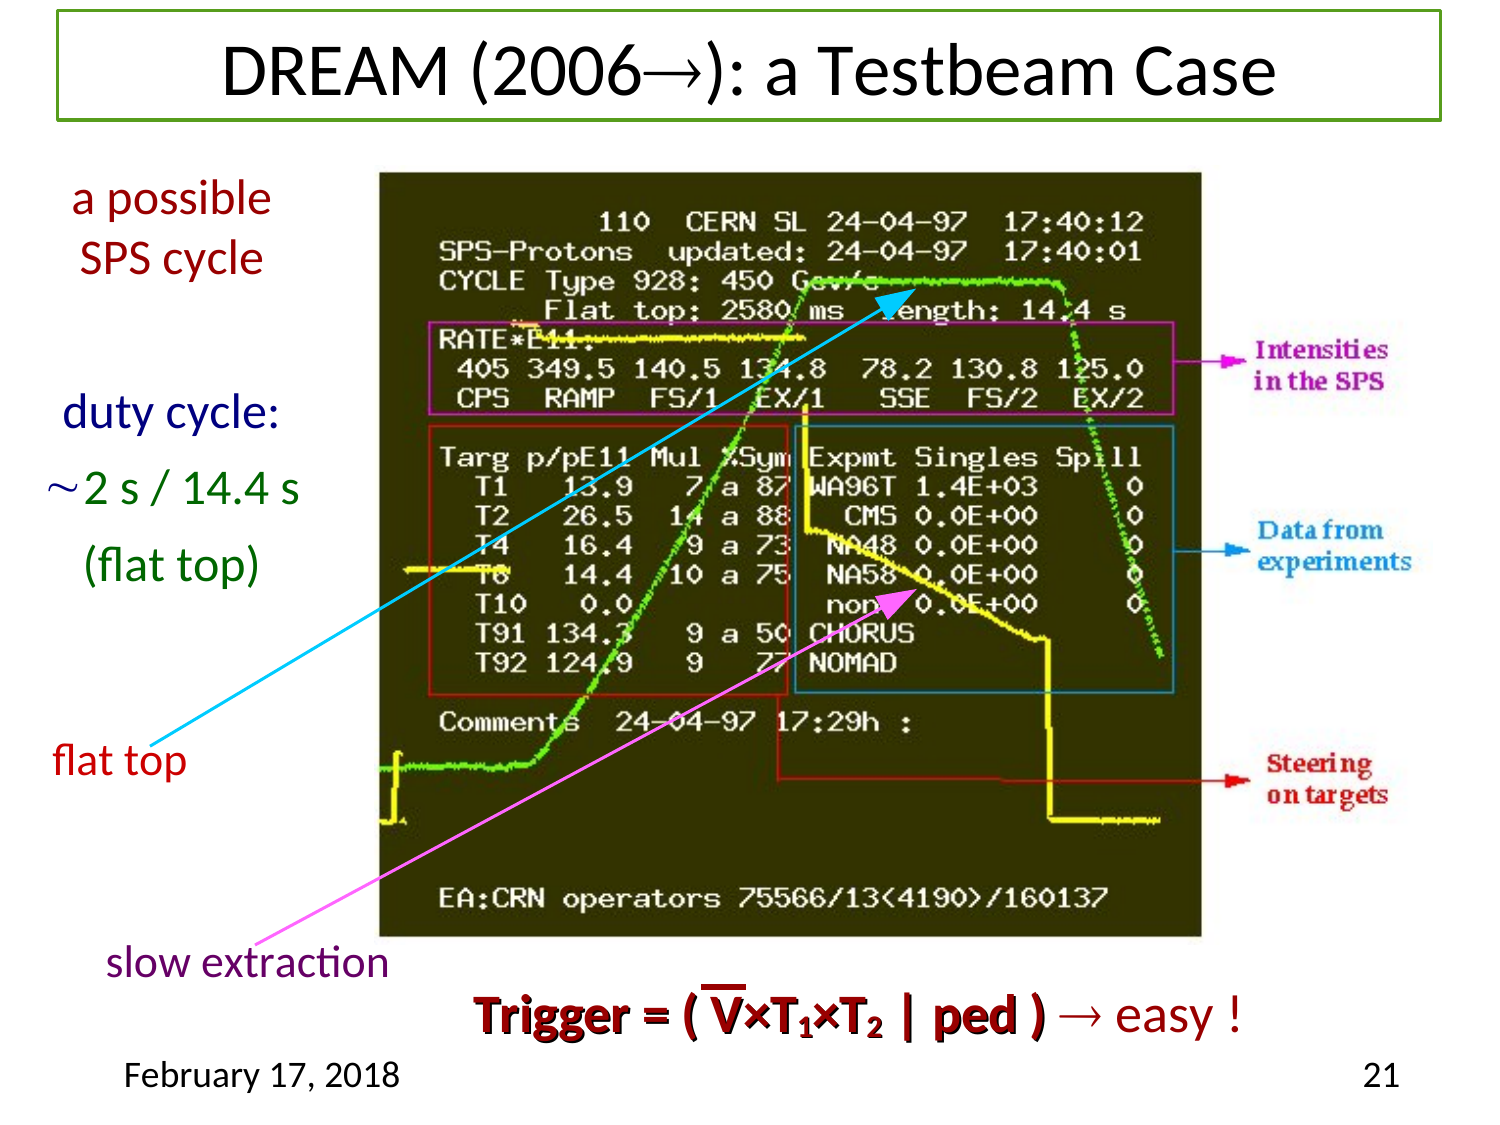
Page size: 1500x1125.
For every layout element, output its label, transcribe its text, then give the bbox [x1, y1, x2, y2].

title DREAM (2006): a Testbeam Case [57, 10, 1441, 121]
list a possible SPS cycle duty cycle: ~2 s / 14.4 s (flat top) [28, 157, 333, 664]
text_box Trigger = ( V×T1×T2 | ped )  easy ! [473, 978, 1321, 1060]
picture [374, 165, 1433, 945]
text_box slow extraction [105, 932, 435, 1008]
text_box flat top [52, 730, 382, 806]
